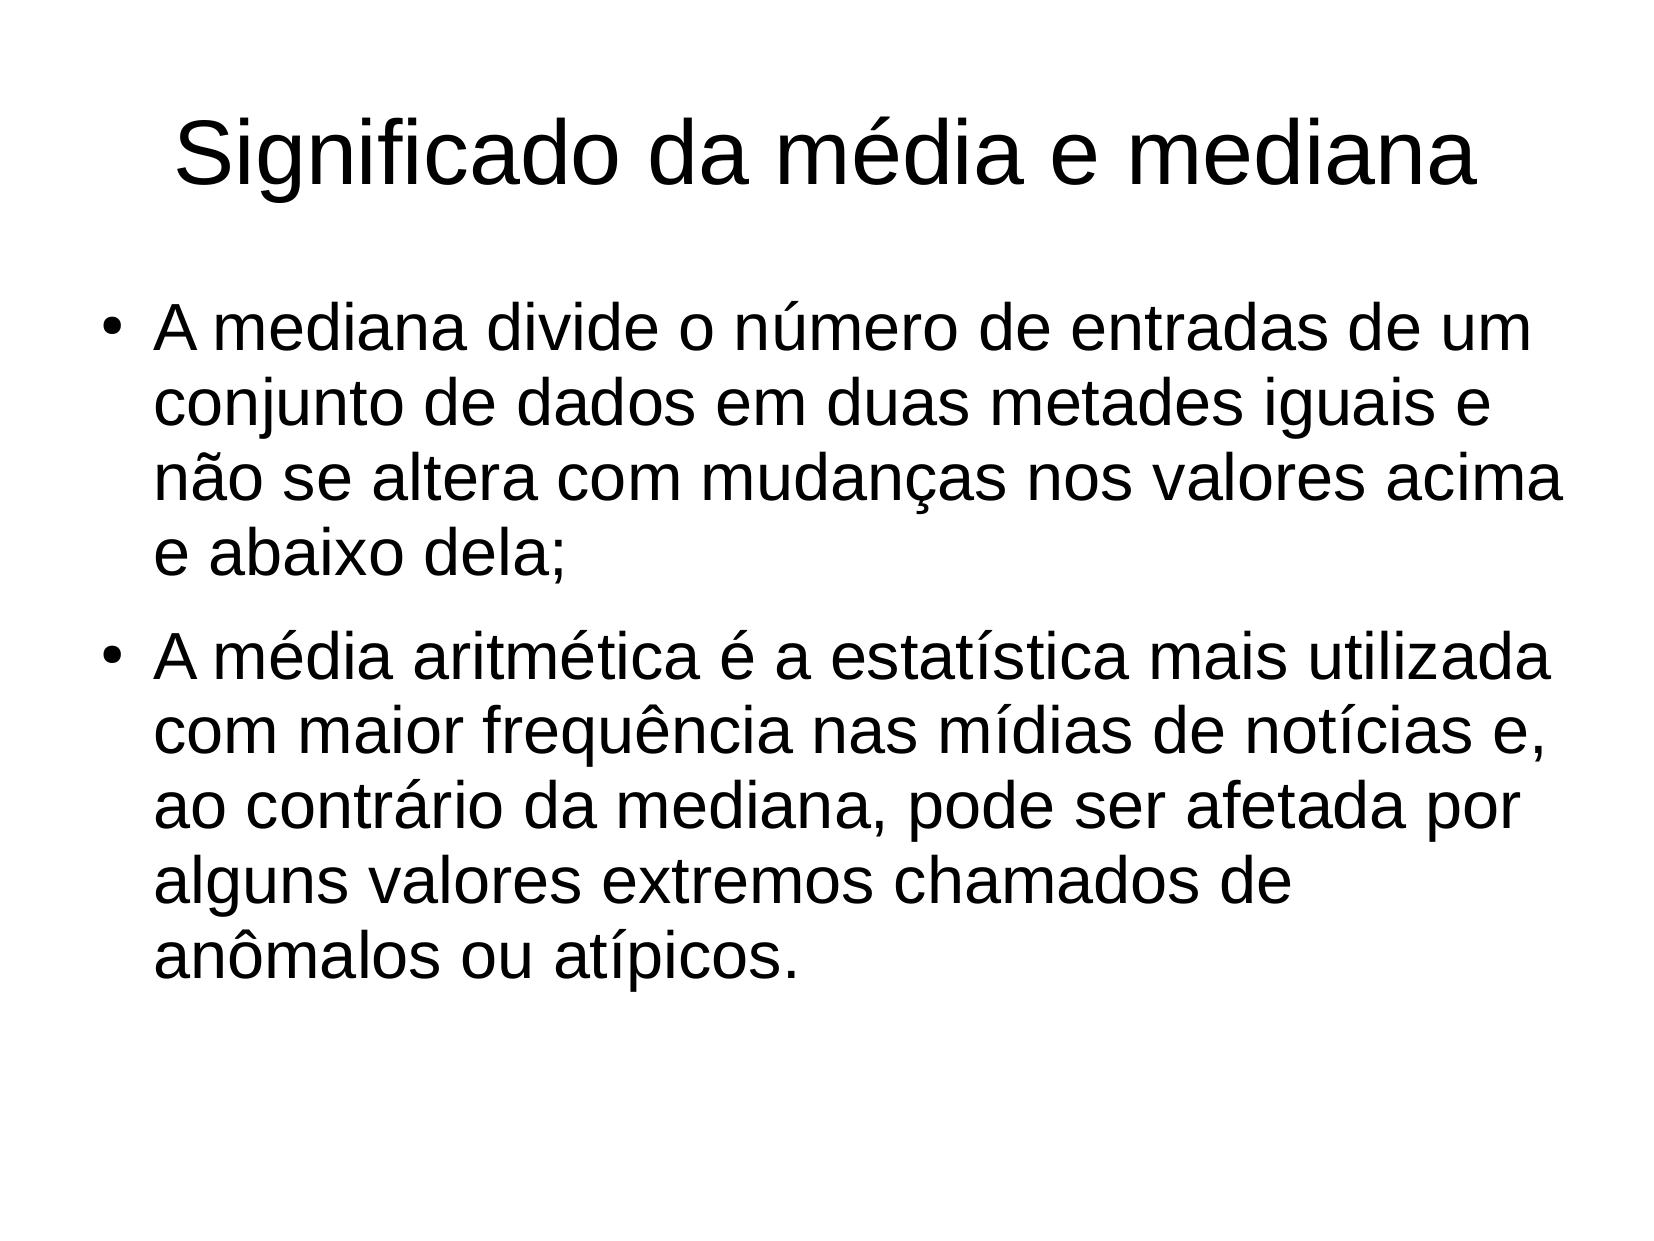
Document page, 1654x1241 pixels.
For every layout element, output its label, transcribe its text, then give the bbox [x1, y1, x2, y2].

title Significado da média e mediana [82, 49, 1571, 257]
list A mediana divide o número de entradas de um conjunto de dados em duas metades iguais e não se altera com mudanças nos valores acima e abaixo dela; A média aritmética é a estatística mais utilizada com maior frequência nas mídias de notícias e, ao contrário da mediana, pode ser afetada por alguns valores extremos chamados de anômalos ou atípicos. [82, 290, 1571, 1010]
